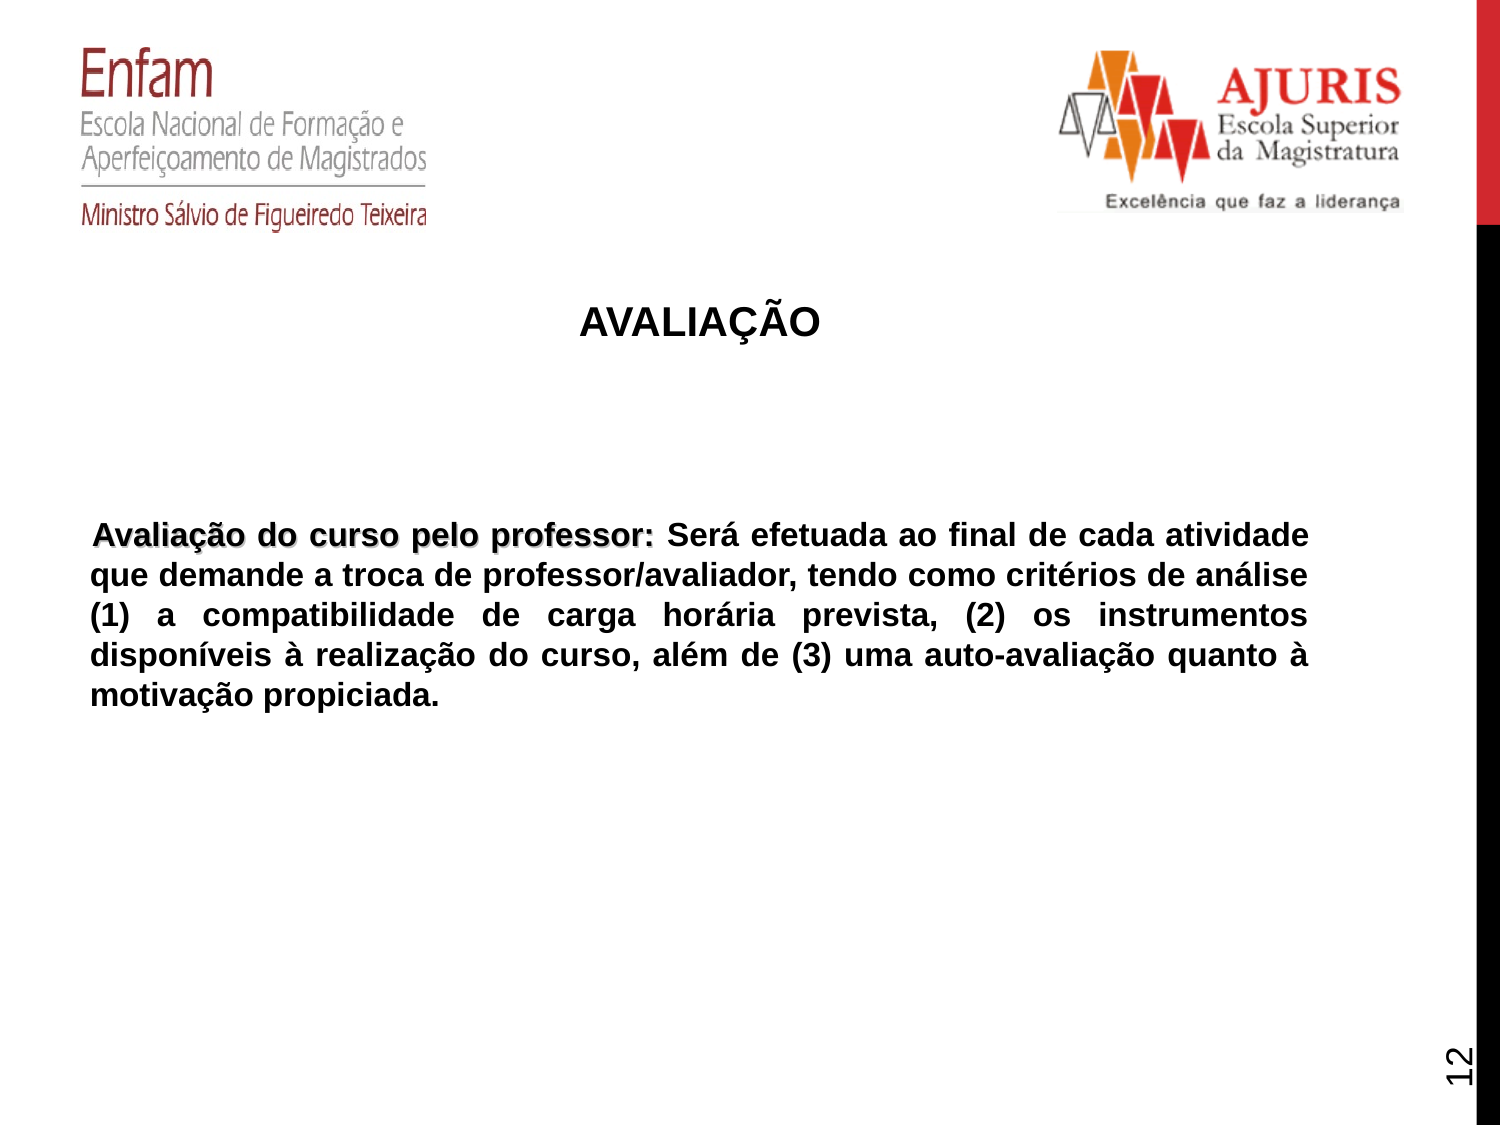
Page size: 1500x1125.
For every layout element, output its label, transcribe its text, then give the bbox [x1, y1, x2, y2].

picture [79, 47, 426, 233]
picture [1057, 49, 1404, 213]
slide_number <número> [1427, 887, 1488, 1104]
list AVALIAÇÃO Avaliação do curso pelo professor: Será efetuada ao final de cada atividade que demande a troca de professor/avaliador, tendo como critérios de análise (1) a compatibilidade de carga horária prevista, (2) os instrumentos disponíveis à realização do curso, além de (3) uma auto-avaliação quanto à motivação propiciada. [75, 287, 1325, 1005]
